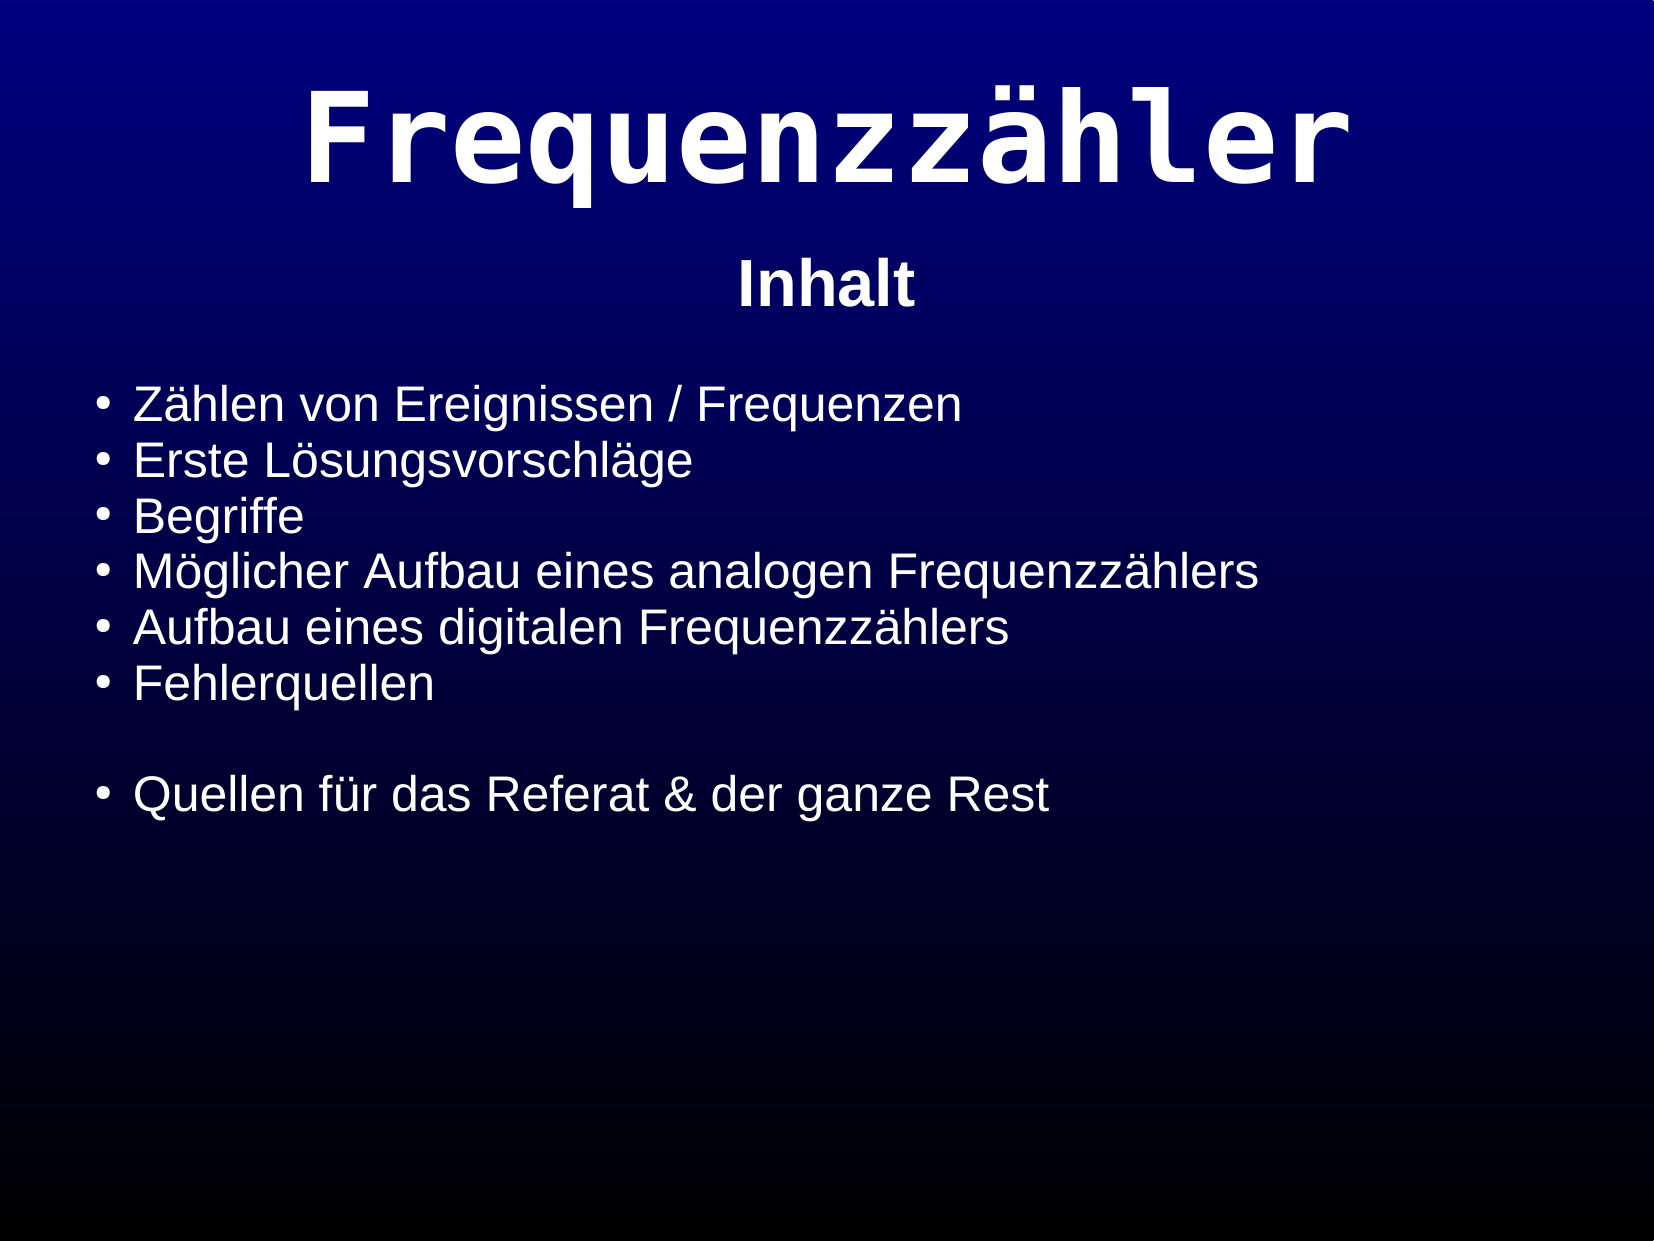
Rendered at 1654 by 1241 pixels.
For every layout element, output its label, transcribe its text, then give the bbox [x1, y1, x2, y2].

text_box Inhalt Zählen von Ereignissen / Frequenzen Erste Lösungsvorschläge Begriffe Möglicher Aufbau eines analogen Frequenzzählers Aufbau eines digitalen Frequenzzählers Fehlerquellen Quellen für das Referat & der ganze Rest [59, 238, 1595, 1182]
text_box Frequenzzähler [59, 59, 1595, 220]
